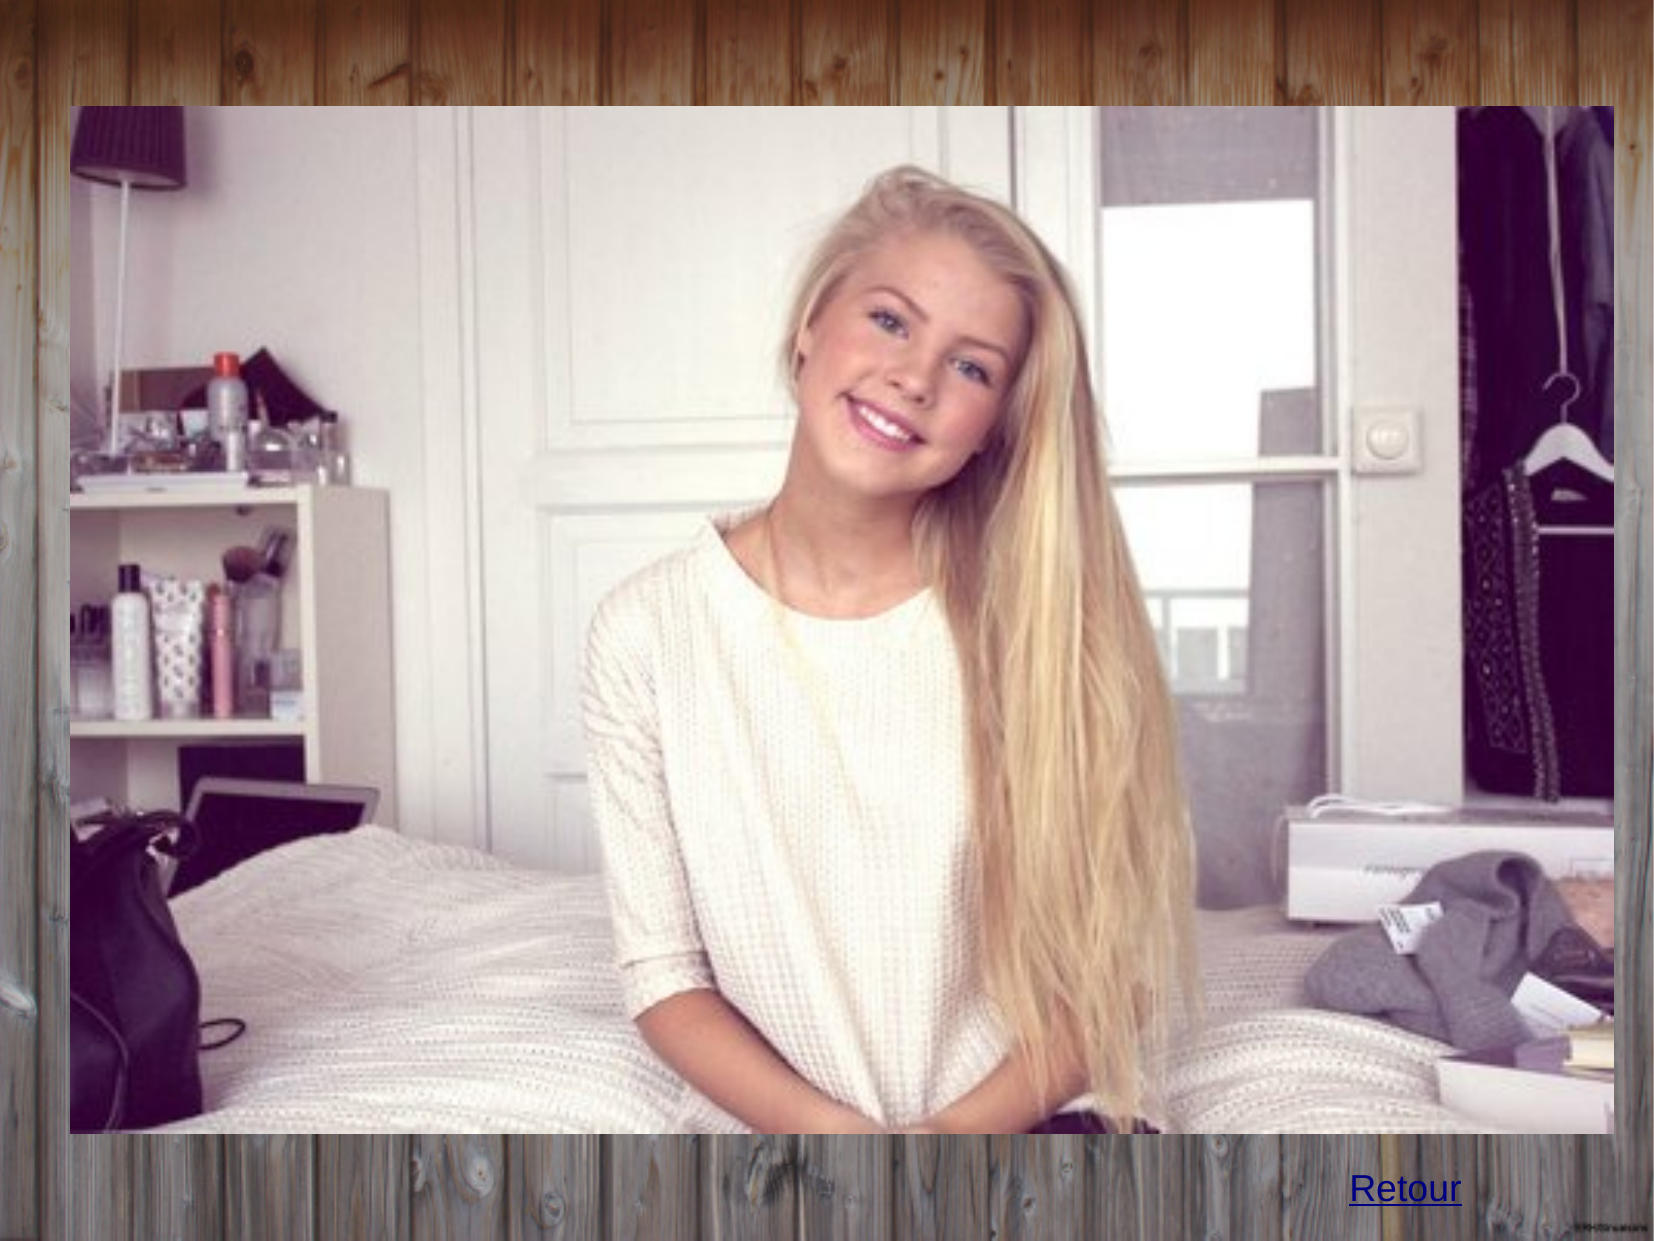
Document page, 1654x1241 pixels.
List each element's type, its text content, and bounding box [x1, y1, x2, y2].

text_box Retour [1334, 1160, 1477, 1217]
picture [0, 0, 1654, 1241]
